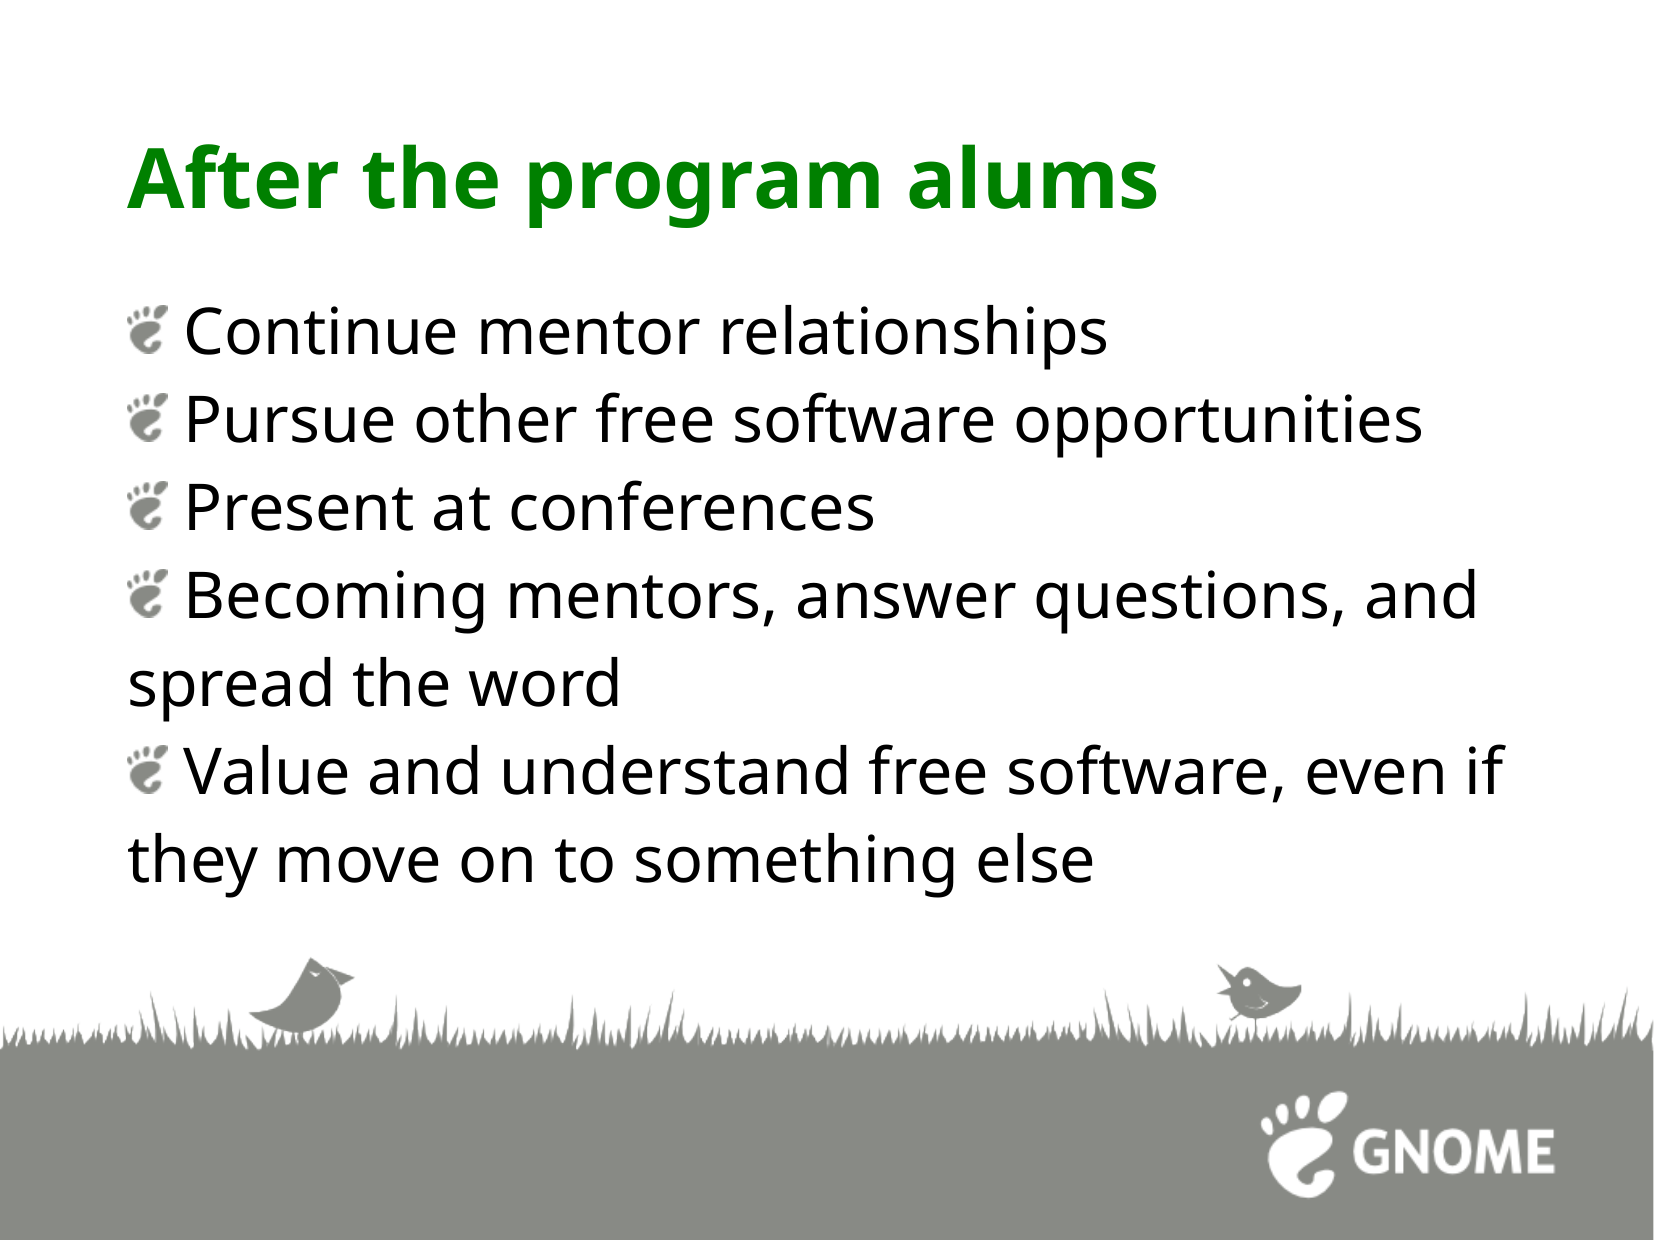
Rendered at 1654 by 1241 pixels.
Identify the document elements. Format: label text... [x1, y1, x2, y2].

text_box Continue mentor relationships Pursue other free software opportunities Present at conferences Becoming mentors, answer questions, and spread the word Value and understand free software, even if they move on to something else [112, 277, 1654, 901]
picture [0, 0, 1654, 1241]
text_box After the program alums [112, 112, 1654, 240]
